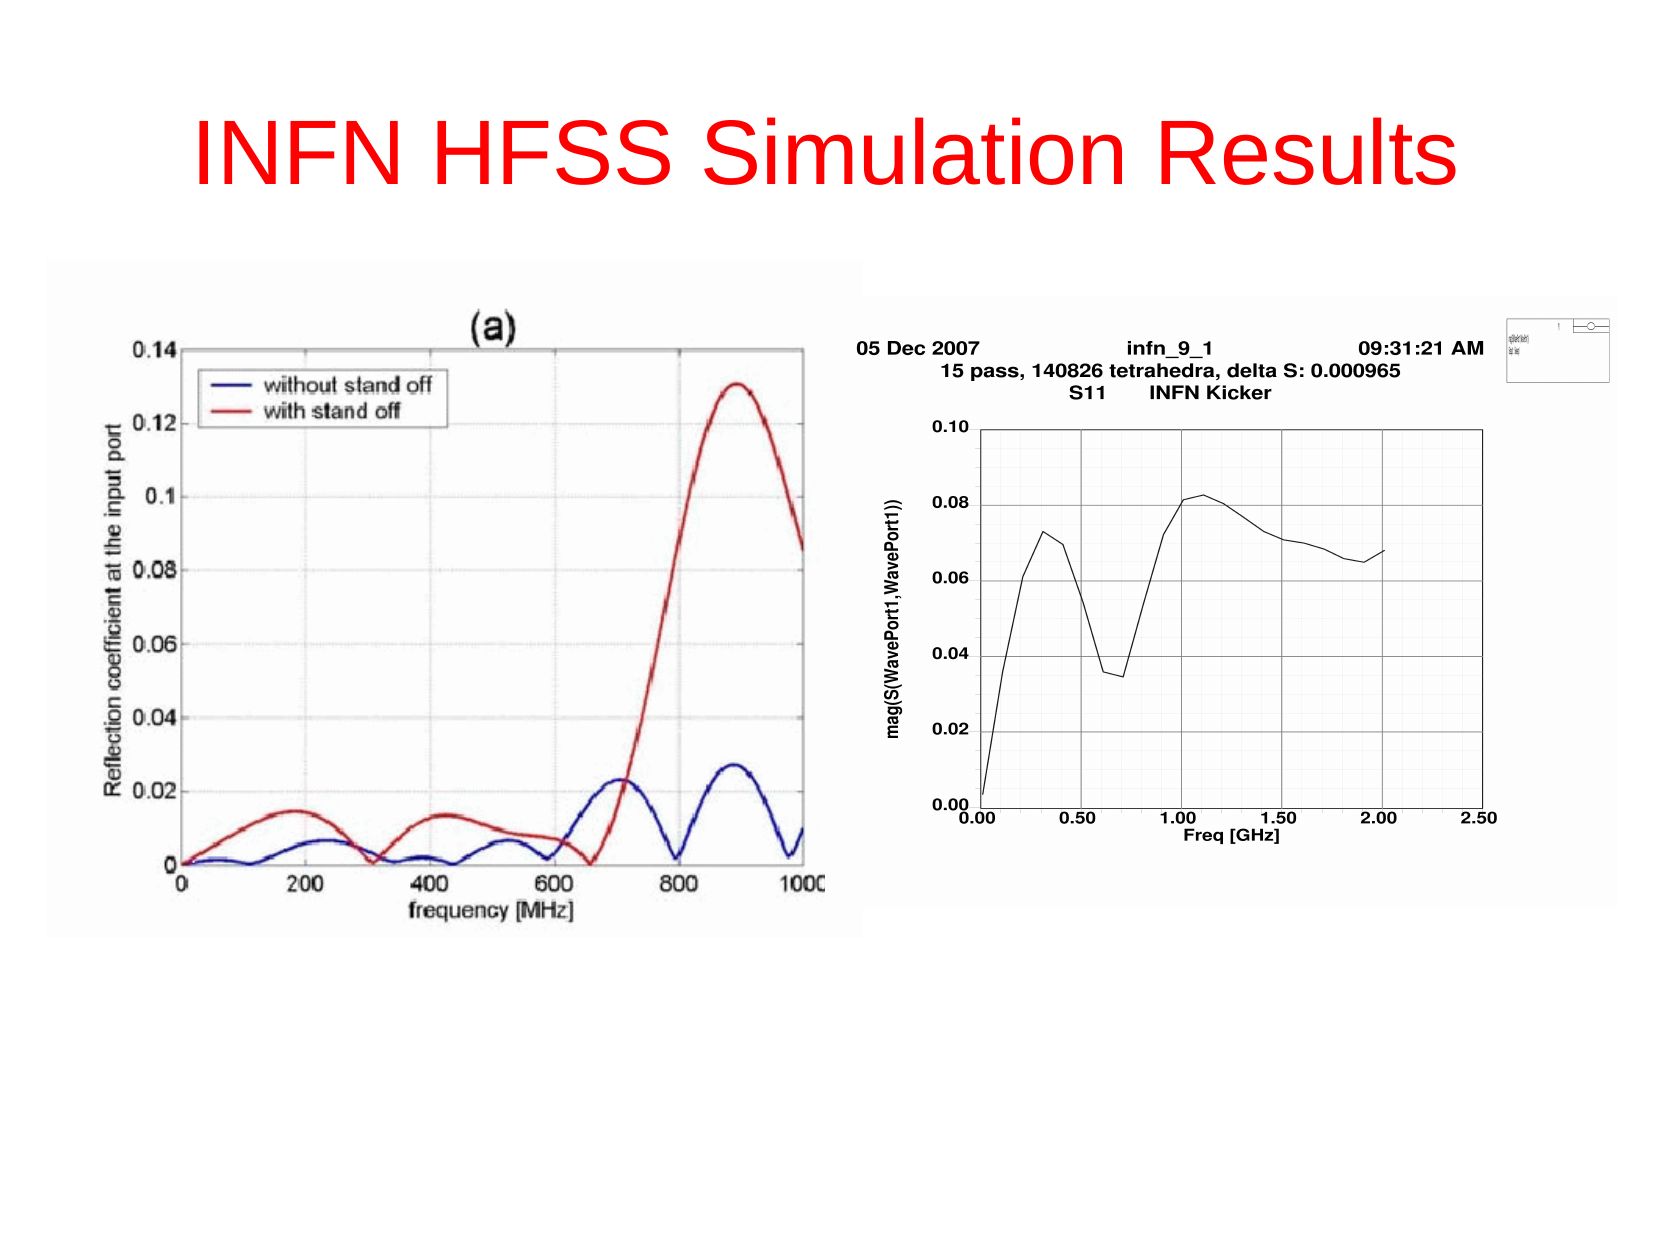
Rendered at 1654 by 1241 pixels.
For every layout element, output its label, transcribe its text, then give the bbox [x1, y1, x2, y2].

title INFN HFSS Simulation Results [82, 49, 1571, 257]
picture [46, 259, 1617, 938]
